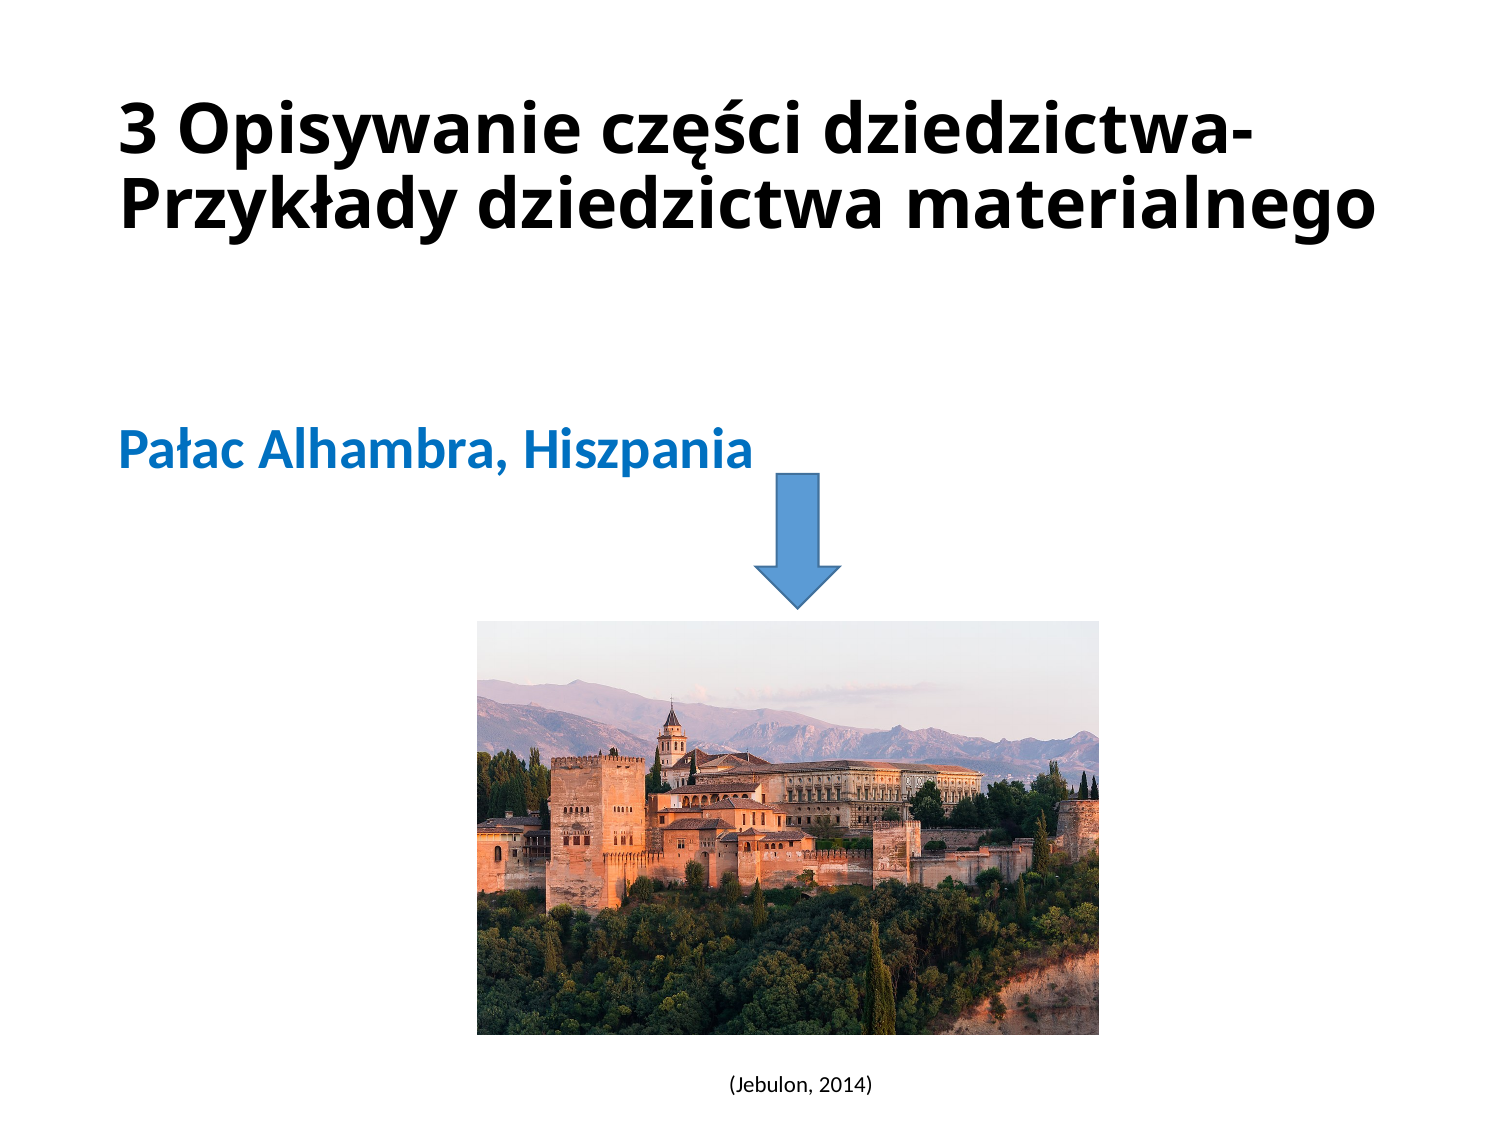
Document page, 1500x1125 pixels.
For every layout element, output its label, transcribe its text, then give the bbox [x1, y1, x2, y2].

picture [477, 621, 1099, 1035]
text_box (Jebulon, 2014) [620, 1047, 888, 1107]
title 3 Opisywanie części dziedzictwa- Przykłady dziedzictwa materialnego [103, 59, 1397, 278]
text_box [755, 473, 840, 609]
list Pałac Alhambra, Hiszpania [103, 320, 1397, 1035]
